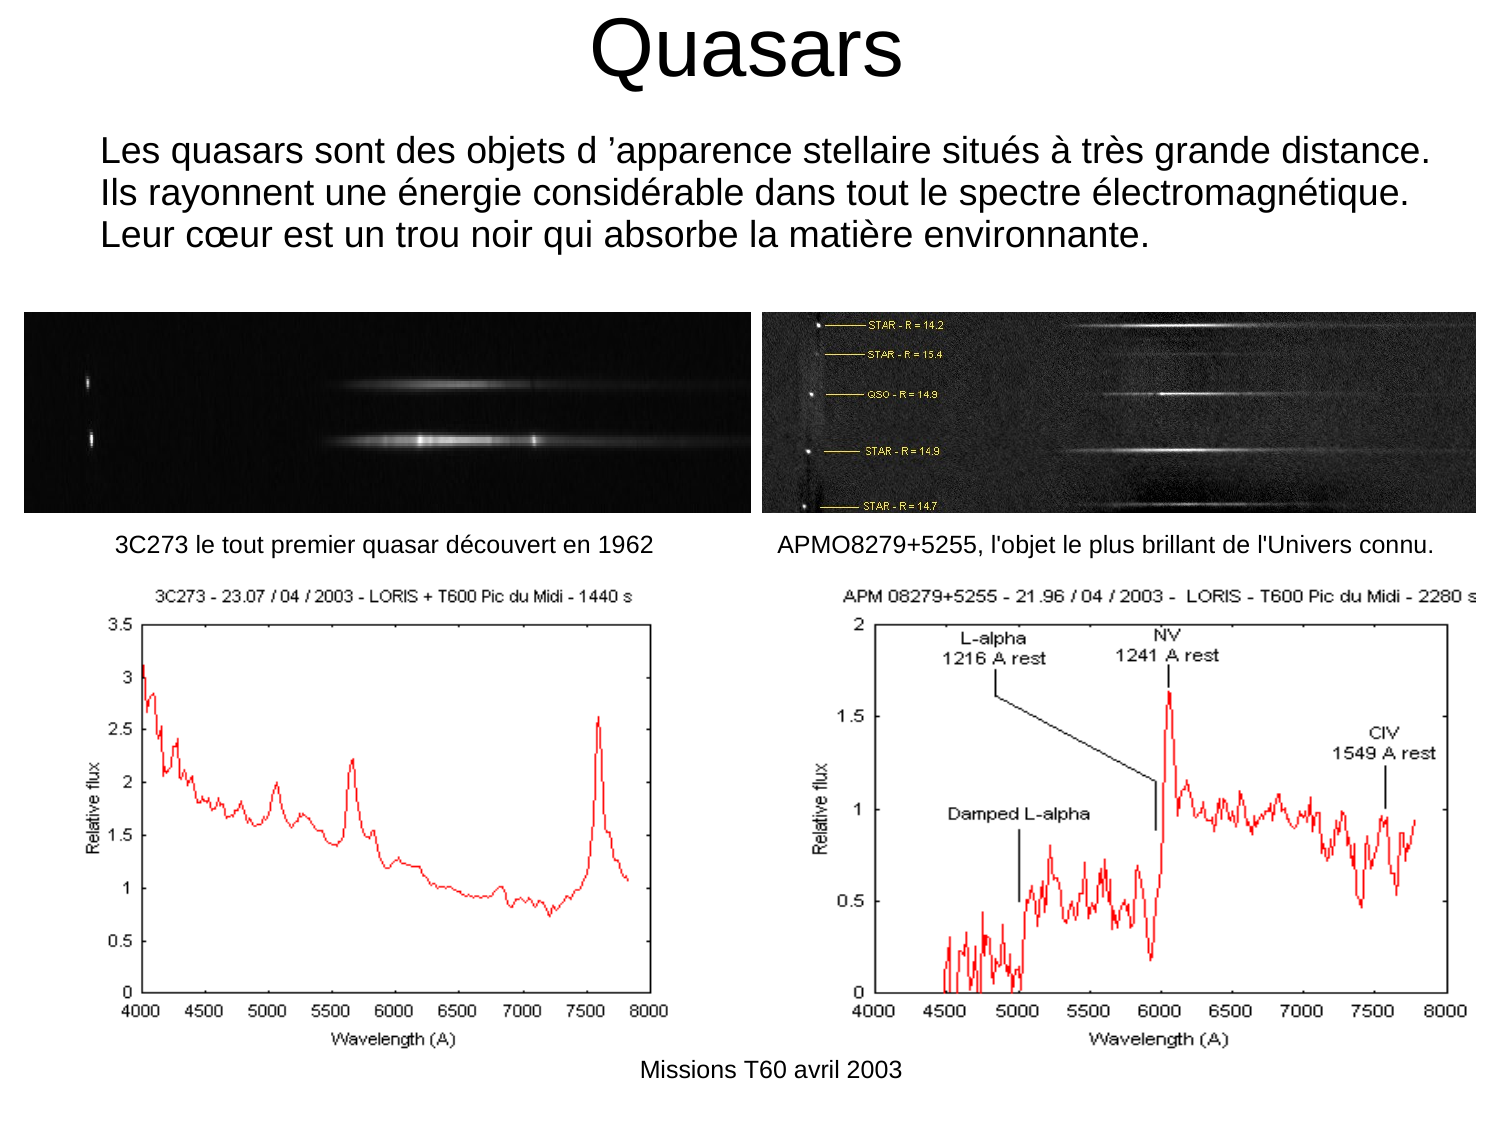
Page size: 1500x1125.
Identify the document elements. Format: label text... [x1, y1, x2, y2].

picture [24, 312, 751, 513]
text_box 3C273 le tout premier quasar découvert en 1962 [99, 524, 671, 567]
text_box APMO8279+5255, l'objet le plus brillant de l'Univers connu. [762, 524, 1452, 567]
text_box Quasars [575, 0, 920, 102]
picture [75, 587, 676, 1051]
picture [800, 587, 1476, 1050]
text_box Les quasars sont des objets d ’apparence stellaire situés à très grande distance. Ils rayonnent une énergie considérable dans tout le spectre électromagnétique. Leur cœur est un trou noir qui absorbe la matière environnante. [74, 125, 1447, 264]
text_box Missions T60 avril 2003 [624, 1049, 919, 1092]
picture [762, 312, 1476, 513]
